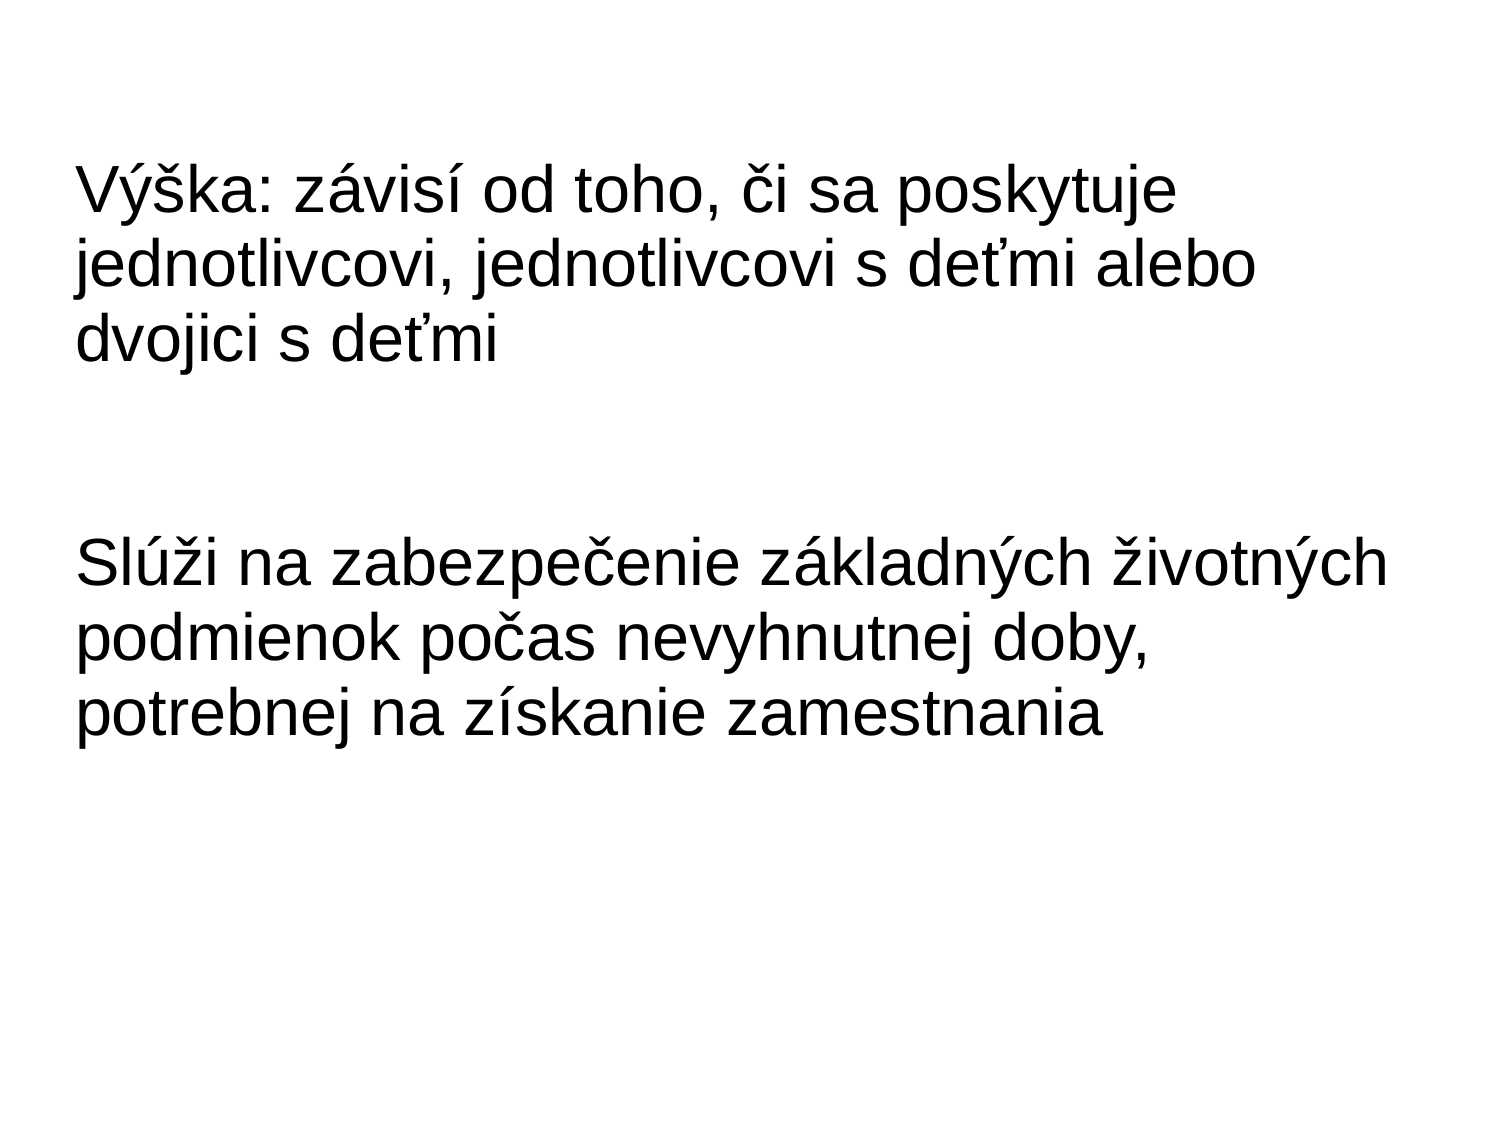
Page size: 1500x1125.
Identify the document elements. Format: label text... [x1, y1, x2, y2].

subtitle Výška: závisí od toho, či sa poskytuje jednotlivcovi, jednotlivcovi s deťmi alebo dvojici s deťmi Slúži na zabezpečenie základných životných podmienok počas nevyhnutnej doby, potrebnej na získanie zamestnania [75, 45, 1425, 1006]
